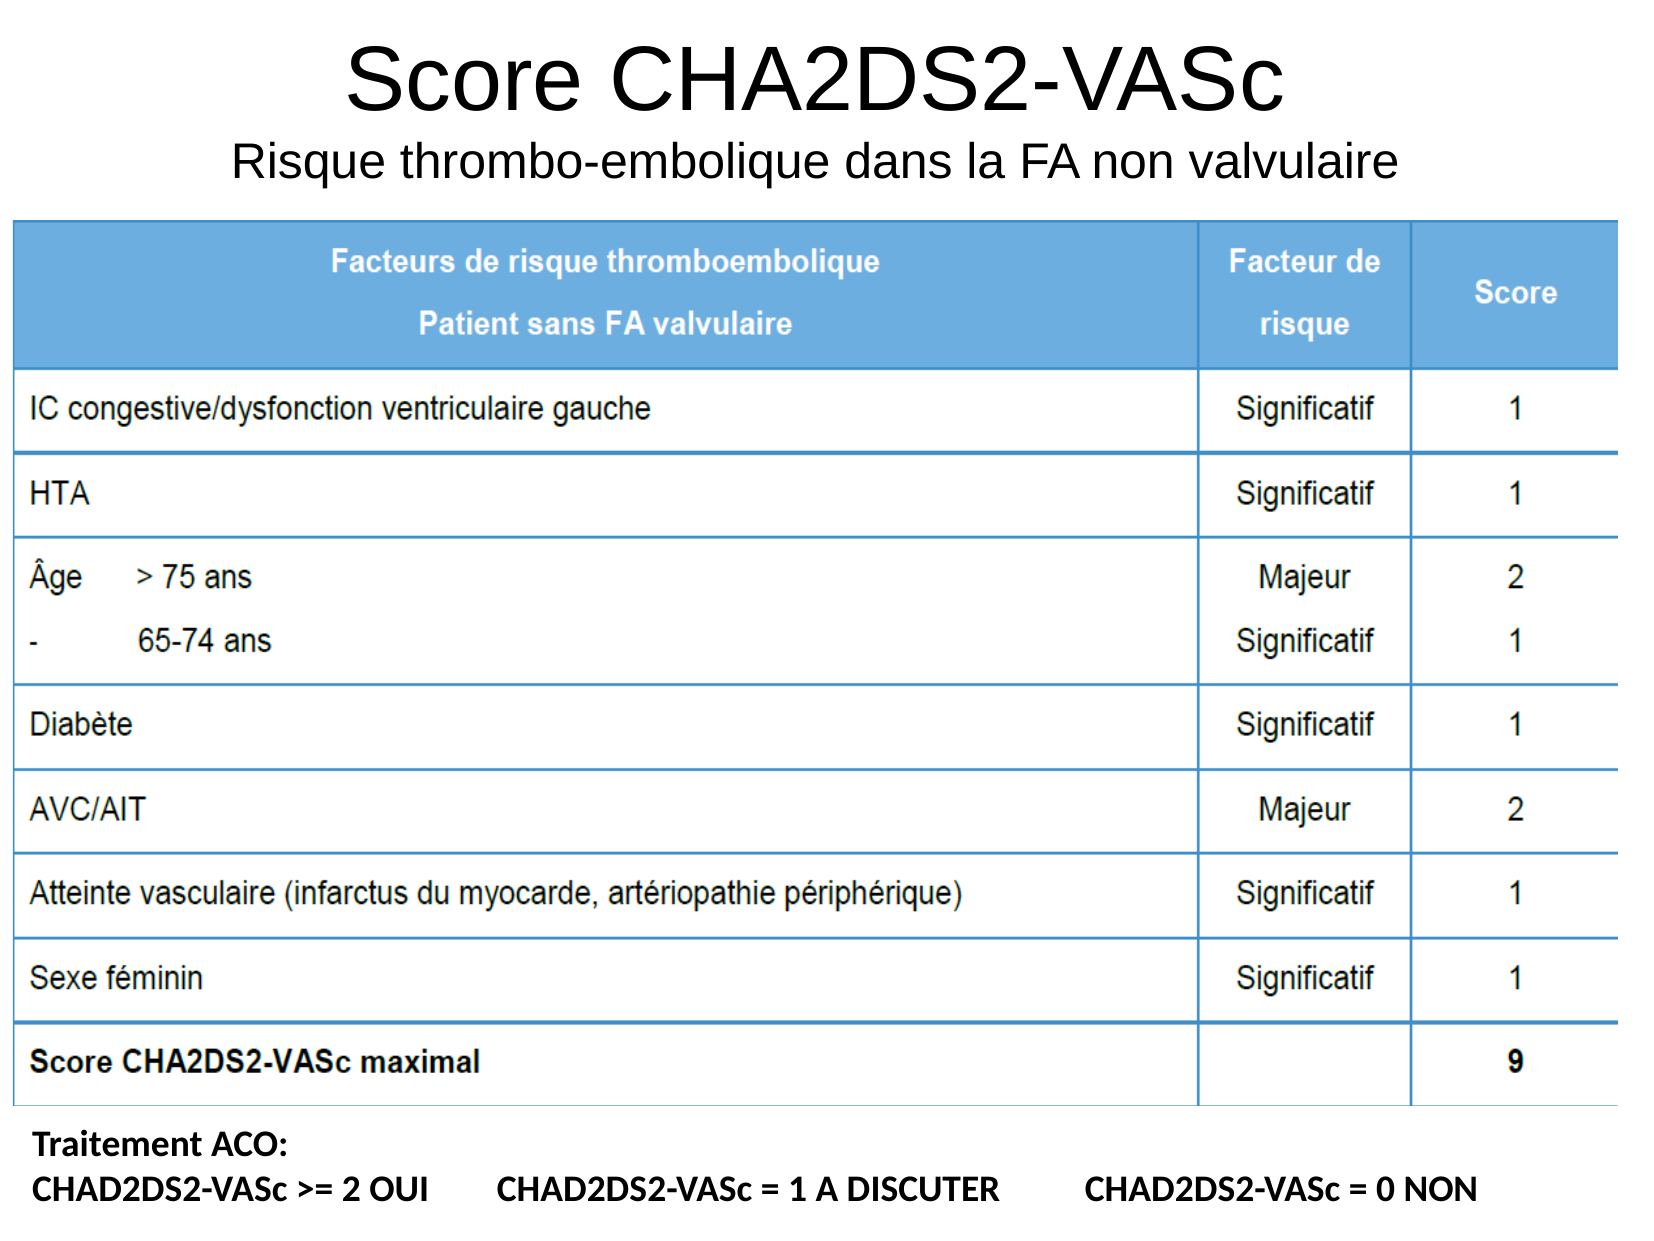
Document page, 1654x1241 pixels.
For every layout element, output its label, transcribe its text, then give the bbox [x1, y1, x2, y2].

title Score CHA2DS2-VASc Risque thrombo-embolique dans la FA non valvulaire [71, 0, 1560, 208]
picture [12, 220, 1618, 1106]
text_box Traitement ACO: CHAD2DS2-VASc >= 2 OUI CHAD2DS2-VASc = 1 A DISCUTER CHAD2DS2-VASc = 0 NON [17, 1111, 1571, 1218]
